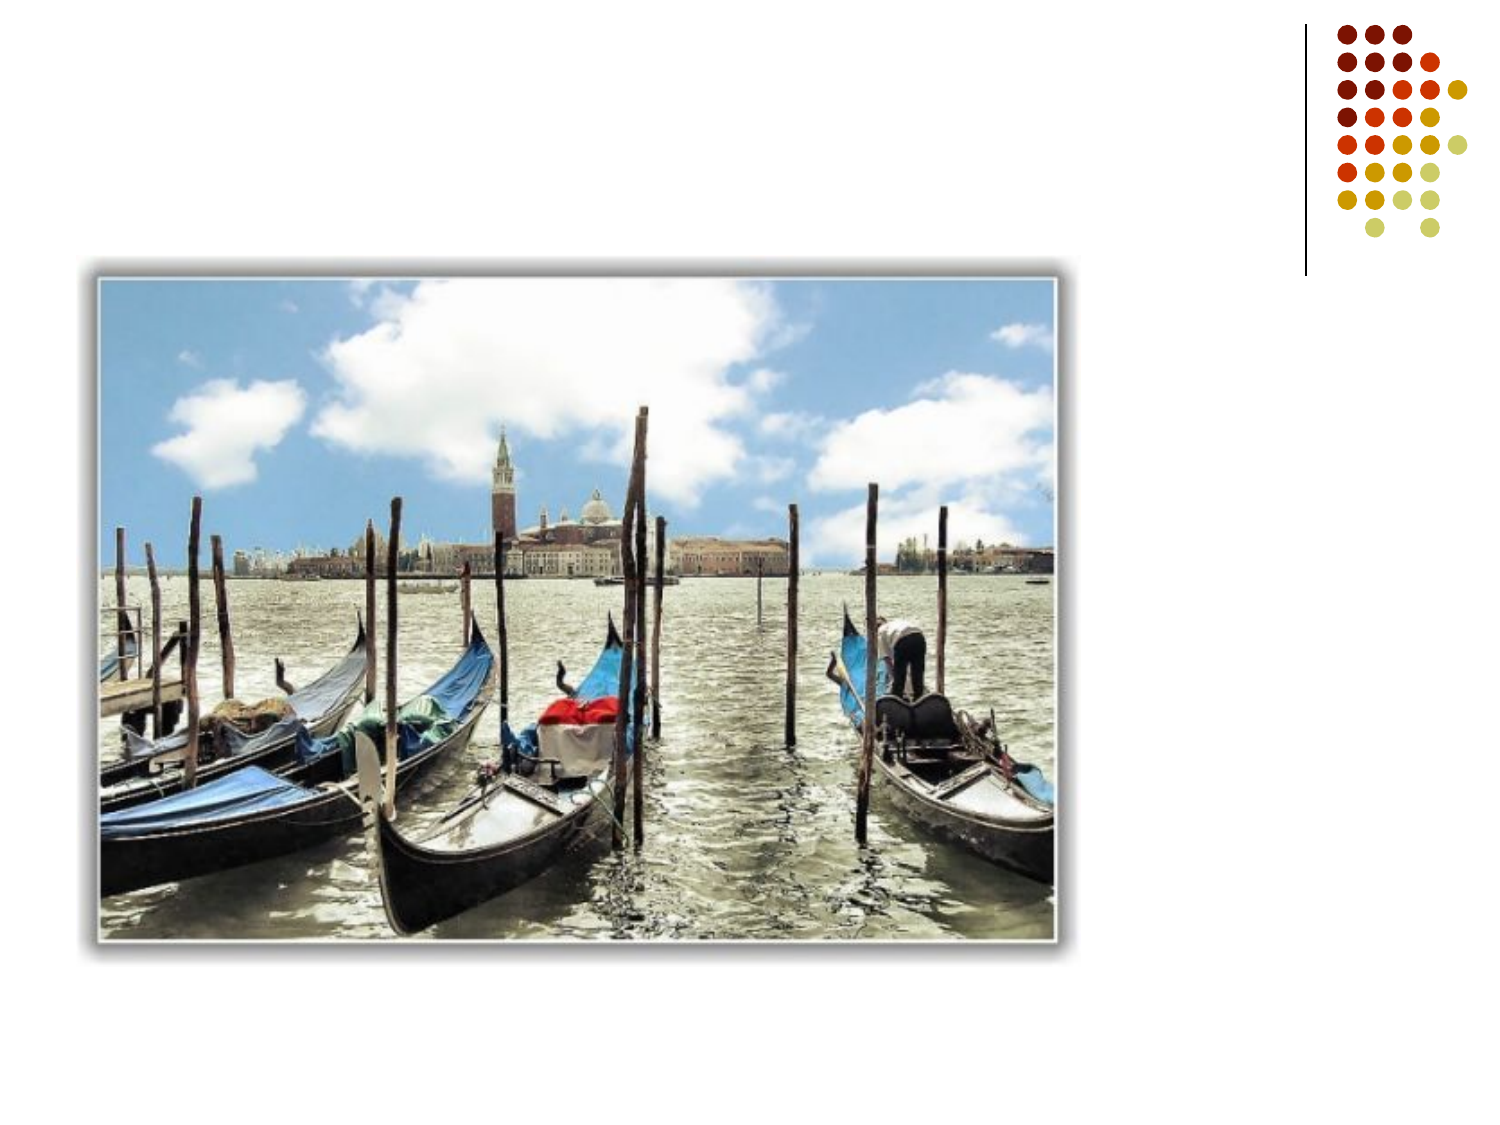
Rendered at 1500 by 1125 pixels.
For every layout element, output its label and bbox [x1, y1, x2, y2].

picture [76, 255, 1081, 967]
